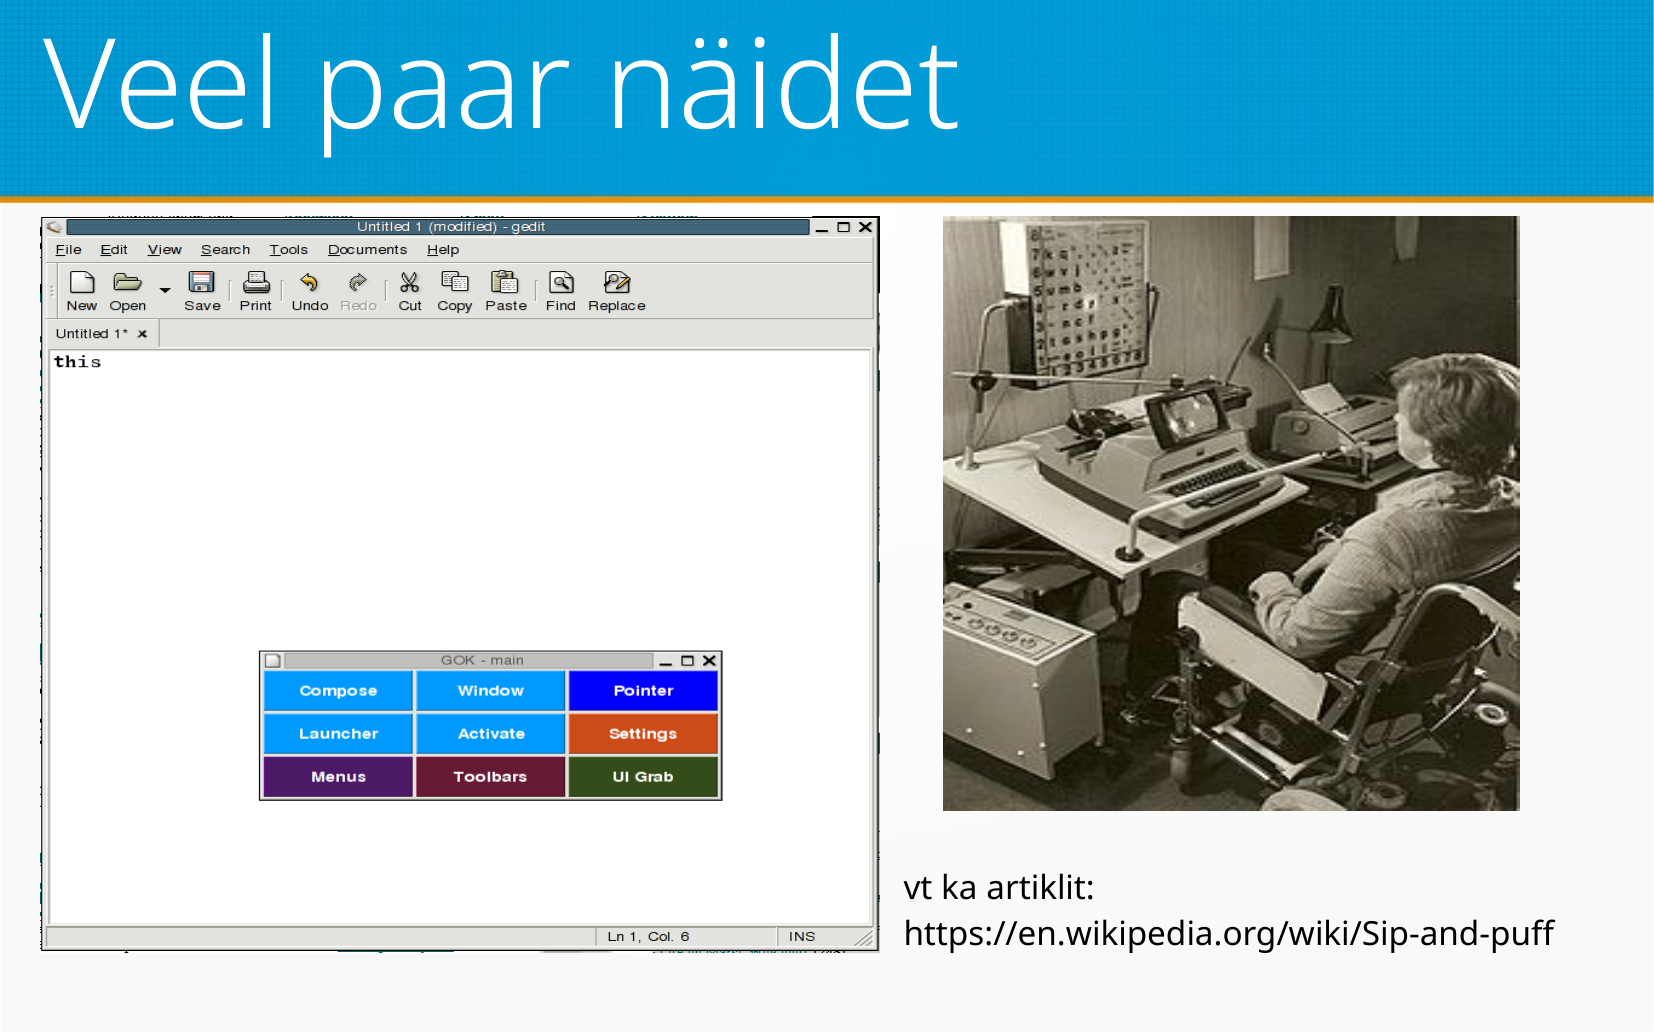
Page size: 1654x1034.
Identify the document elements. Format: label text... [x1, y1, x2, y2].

text_box vt ka artiklit: https://en.wikipedia.org/wiki/Sip-and-puff [897, 850, 1595, 969]
title Veel paar näidet [43, 0, 1619, 166]
picture [0, 195, 1654, 1034]
